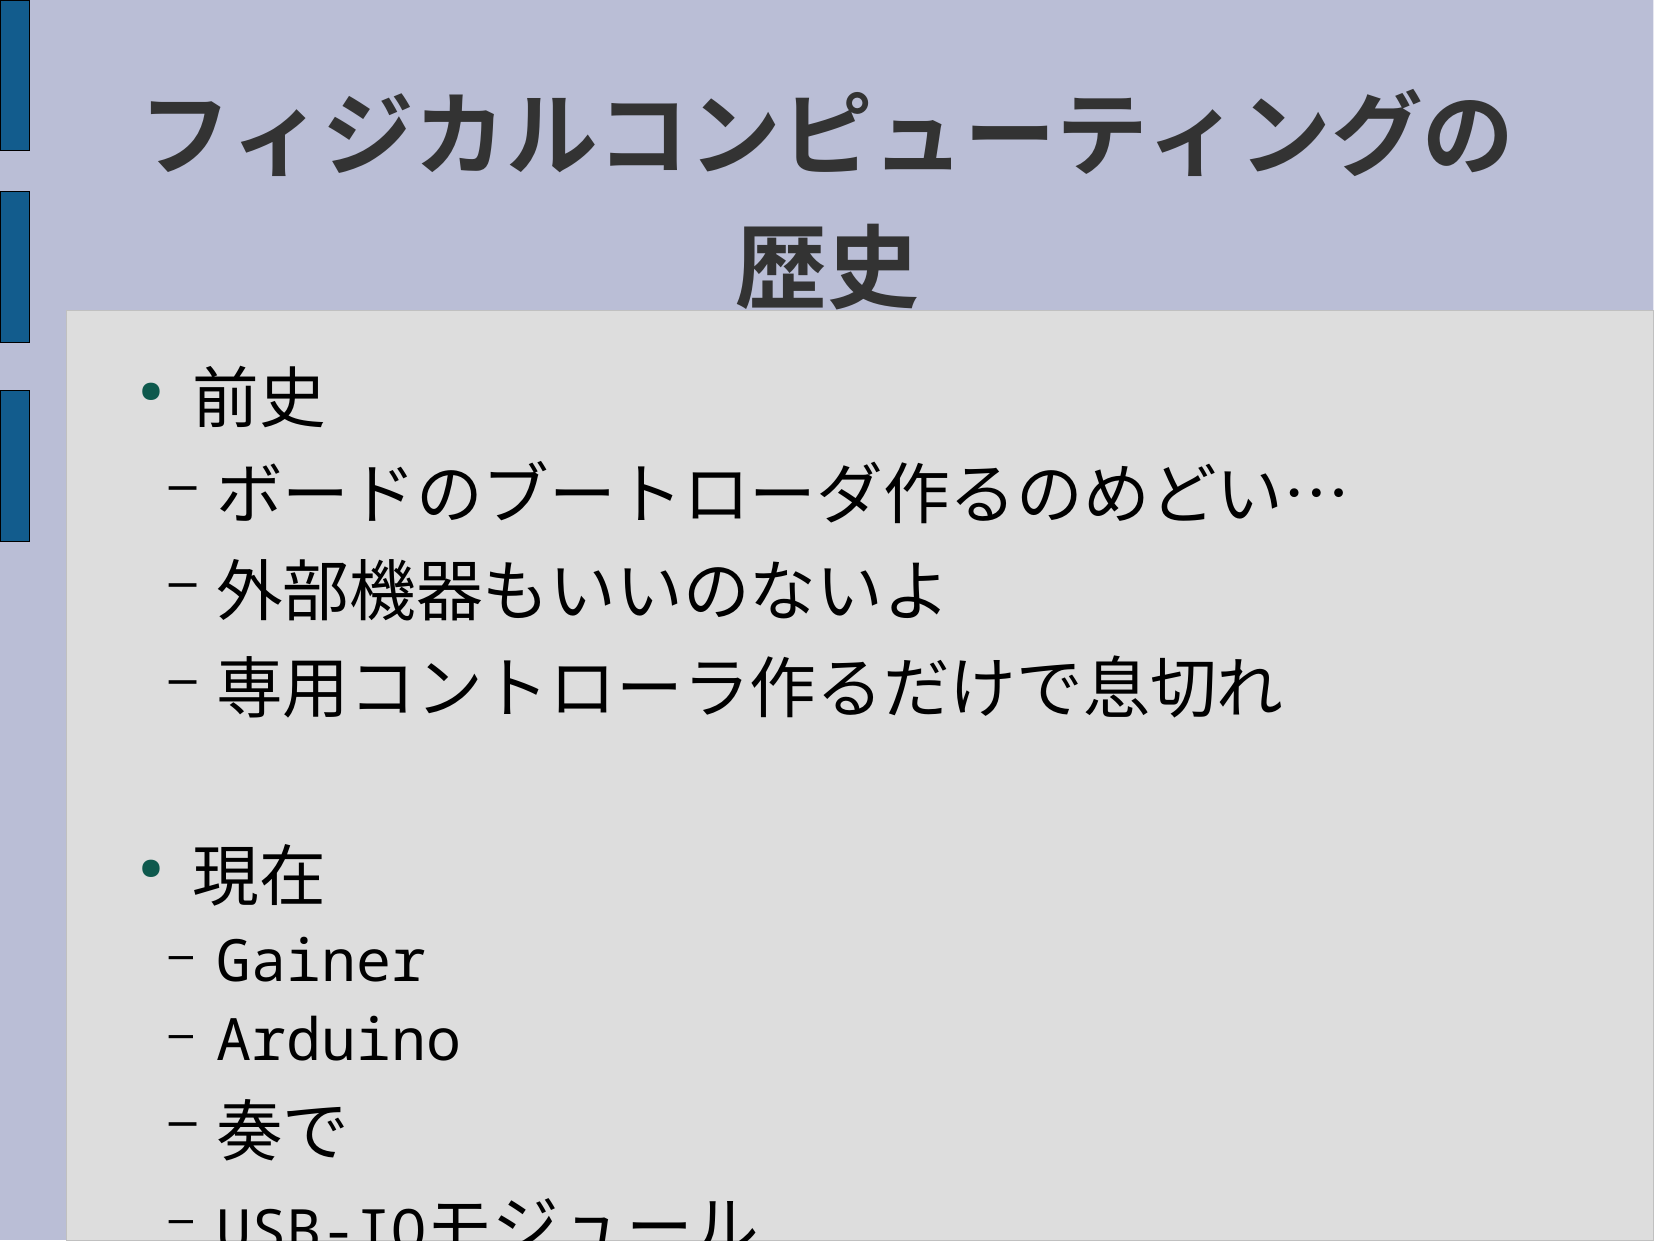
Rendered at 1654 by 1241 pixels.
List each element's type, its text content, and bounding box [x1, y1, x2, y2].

list 前史 ボードのブートローダ作るのめどい… 外部機器もいいのないよ 専用コントローラ作るだけで息切れ 現在 Gainer Arduino 奏で USB-IOモジュール Wiiコントローラ Webカメラ [121, 344, 1534, 1129]
title フィジカルコンピューティングの歴史 [121, 98, 1534, 291]
